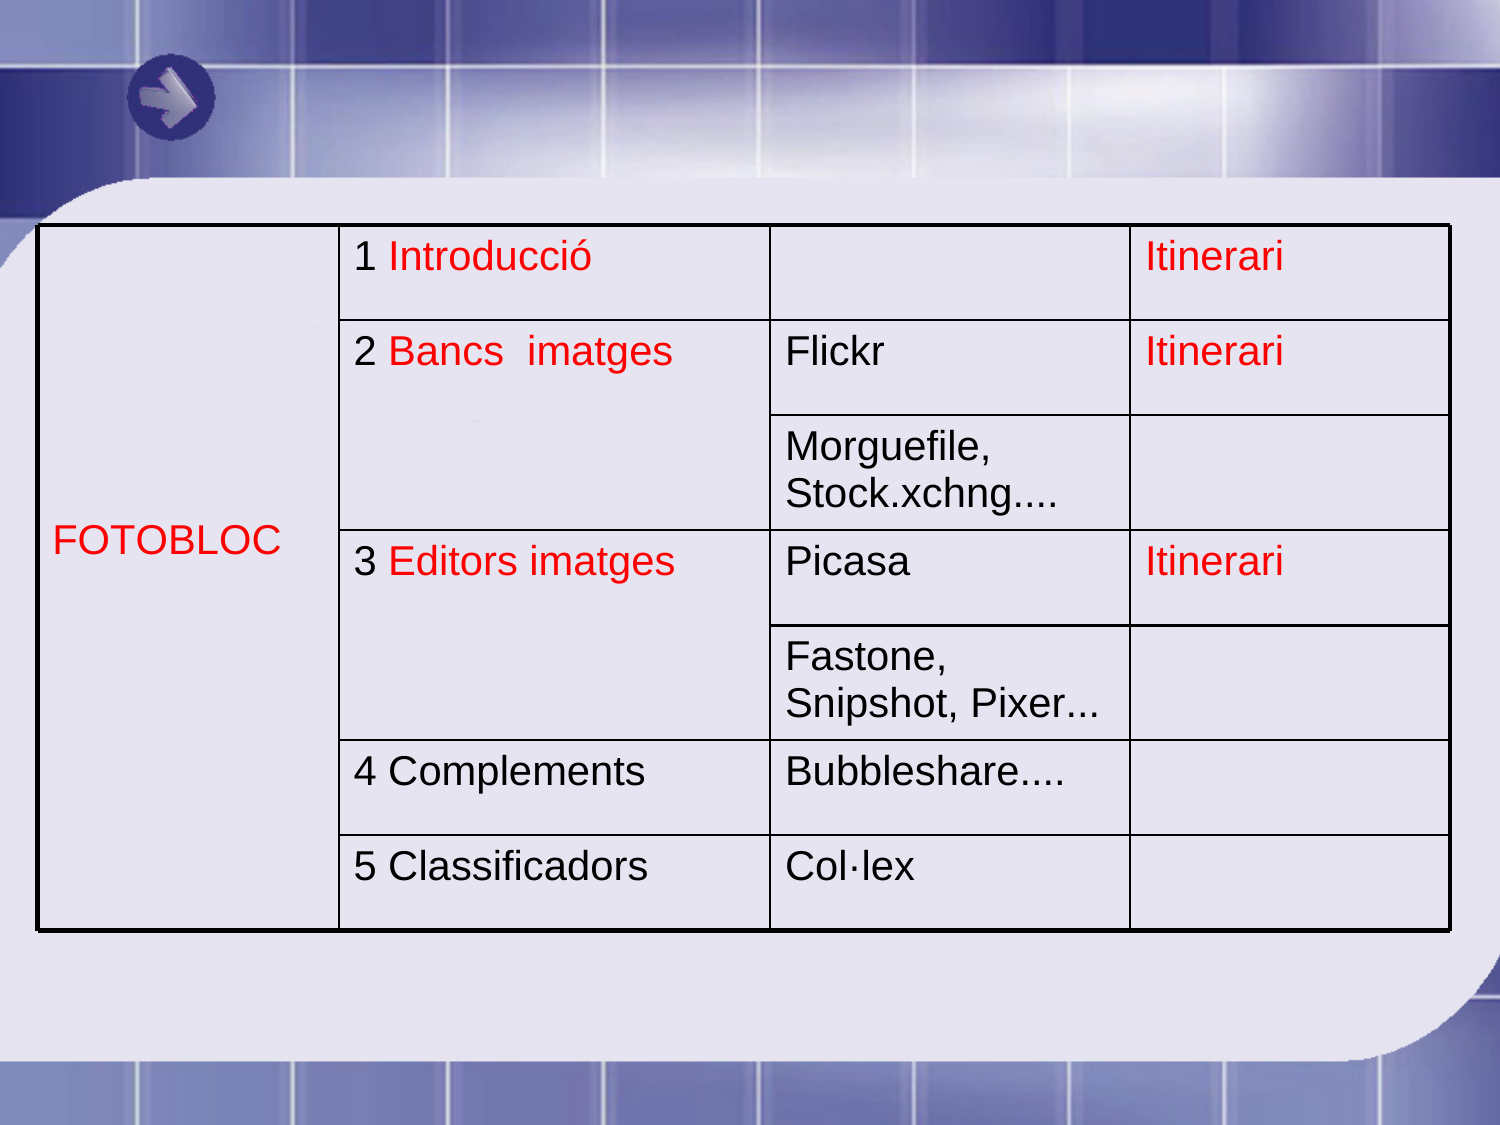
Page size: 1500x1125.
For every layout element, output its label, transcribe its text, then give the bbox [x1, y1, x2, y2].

text_box Bubbleshare.... [771, 741, 1129, 834]
text_box Col·lex [771, 836, 1129, 928]
text_box 5 Classificadors [340, 836, 769, 928]
text_box 4 Complements [340, 741, 769, 834]
text_box 2 Bancs imatges [340, 321, 769, 529]
text_box Itinerari [1131, 531, 1448, 624]
text_box Fastone, Snipshot, Pixer... [771, 627, 1129, 739]
text_box 1 Introducció [340, 227, 769, 319]
text_box 3 Editors imatges [340, 531, 769, 739]
text_box Morguefile, Stock.xchng.... [771, 416, 1129, 529]
picture [0, 0, 1500, 1125]
text_box Picasa [771, 531, 1129, 624]
text_box Flickr [771, 321, 1129, 414]
text_box FOTOBLOC [40, 227, 338, 928]
text_box Itinerari [1131, 227, 1448, 319]
text_box Itinerari [1131, 321, 1448, 414]
